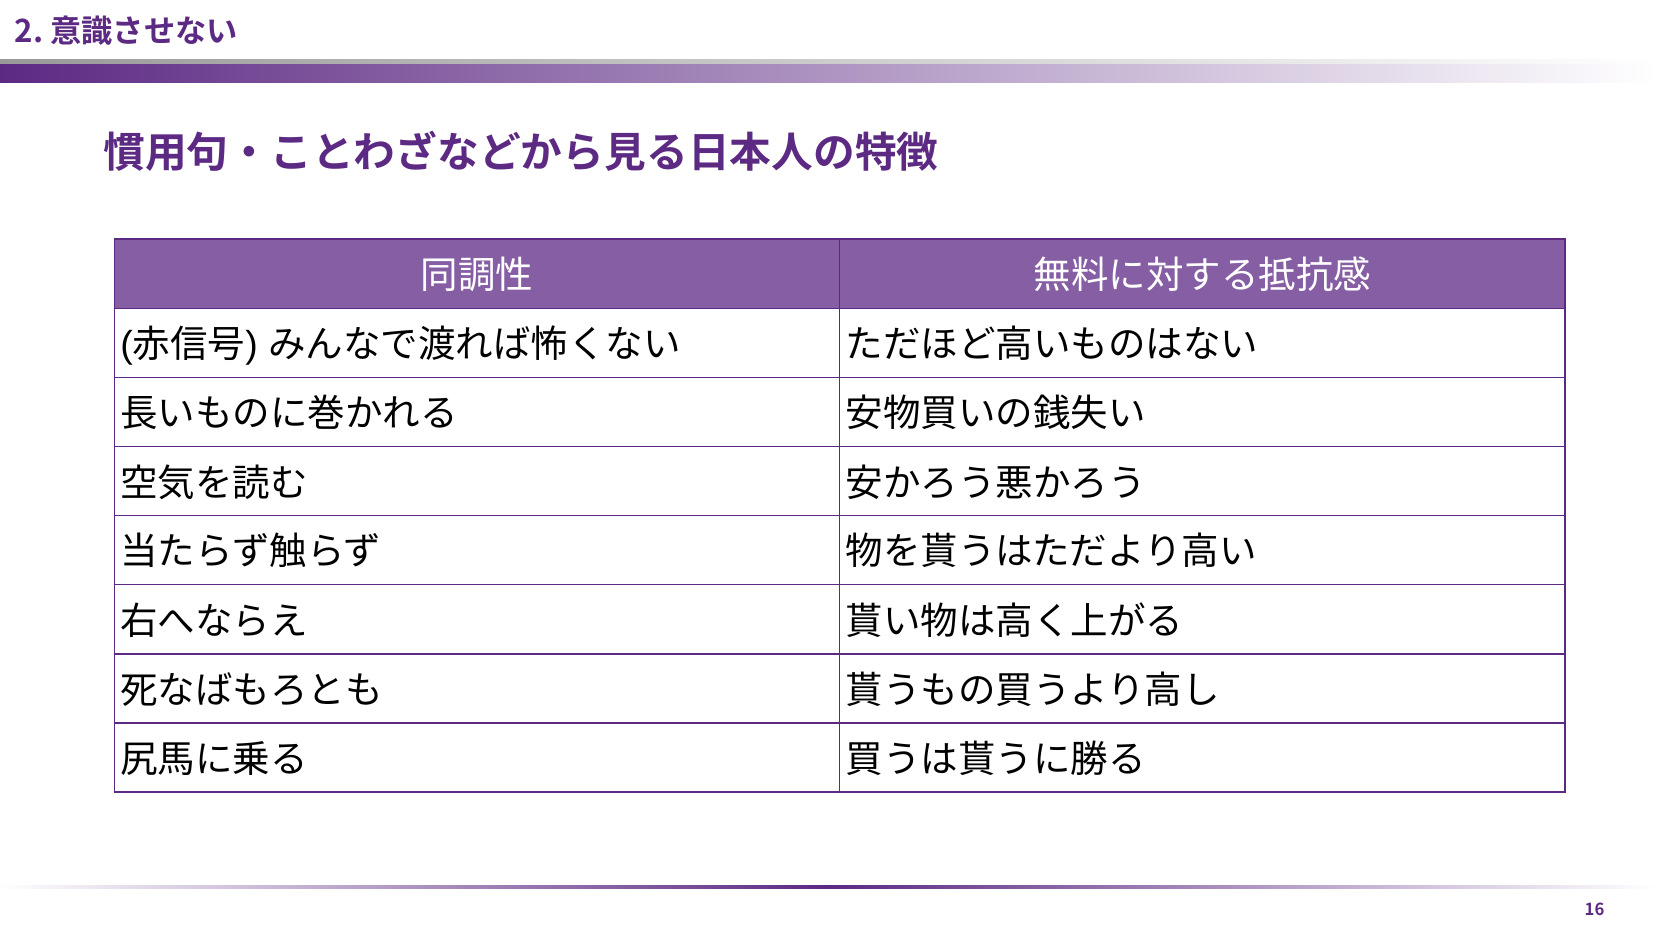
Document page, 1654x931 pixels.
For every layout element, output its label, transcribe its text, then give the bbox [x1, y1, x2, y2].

text_box 慣用句・ことわざなどから見る日本人の特徴 [88, 111, 1565, 187]
text_box 2. 意識させない [0, 0, 1376, 59]
table_cell 貰い物は高く上がる [840, 585, 1564, 653]
table_cell (赤信号) みんなで渡れば怖くない [115, 309, 839, 377]
table_cell ただほど高いものはない [840, 309, 1564, 377]
table_cell 右へならえ [115, 585, 839, 653]
table_cell 物を貰うはただより高い [840, 516, 1564, 584]
table_cell 安かろう悪かろう [840, 447, 1564, 515]
table_cell 当たらず触らず [115, 516, 839, 584]
table_cell 空気を読む [115, 447, 839, 515]
table_cell 尻馬に乗る [115, 724, 839, 791]
text_box [0, 885, 1654, 889]
table_header 同調性 [115, 240, 839, 308]
text_box [0, 59, 1654, 83]
table_cell 貰うもの買うより高し [840, 655, 1564, 722]
table_cell 長いものに巻かれる [115, 378, 839, 446]
table_cell 買うは貰うに勝る [840, 724, 1564, 791]
text_box <番号> [1535, 888, 1654, 928]
table_cell 安物買いの銭失い [840, 378, 1564, 446]
table_cell 死なばもろとも [115, 655, 839, 722]
table_header 無料に対する抵抗感 [840, 240, 1564, 308]
